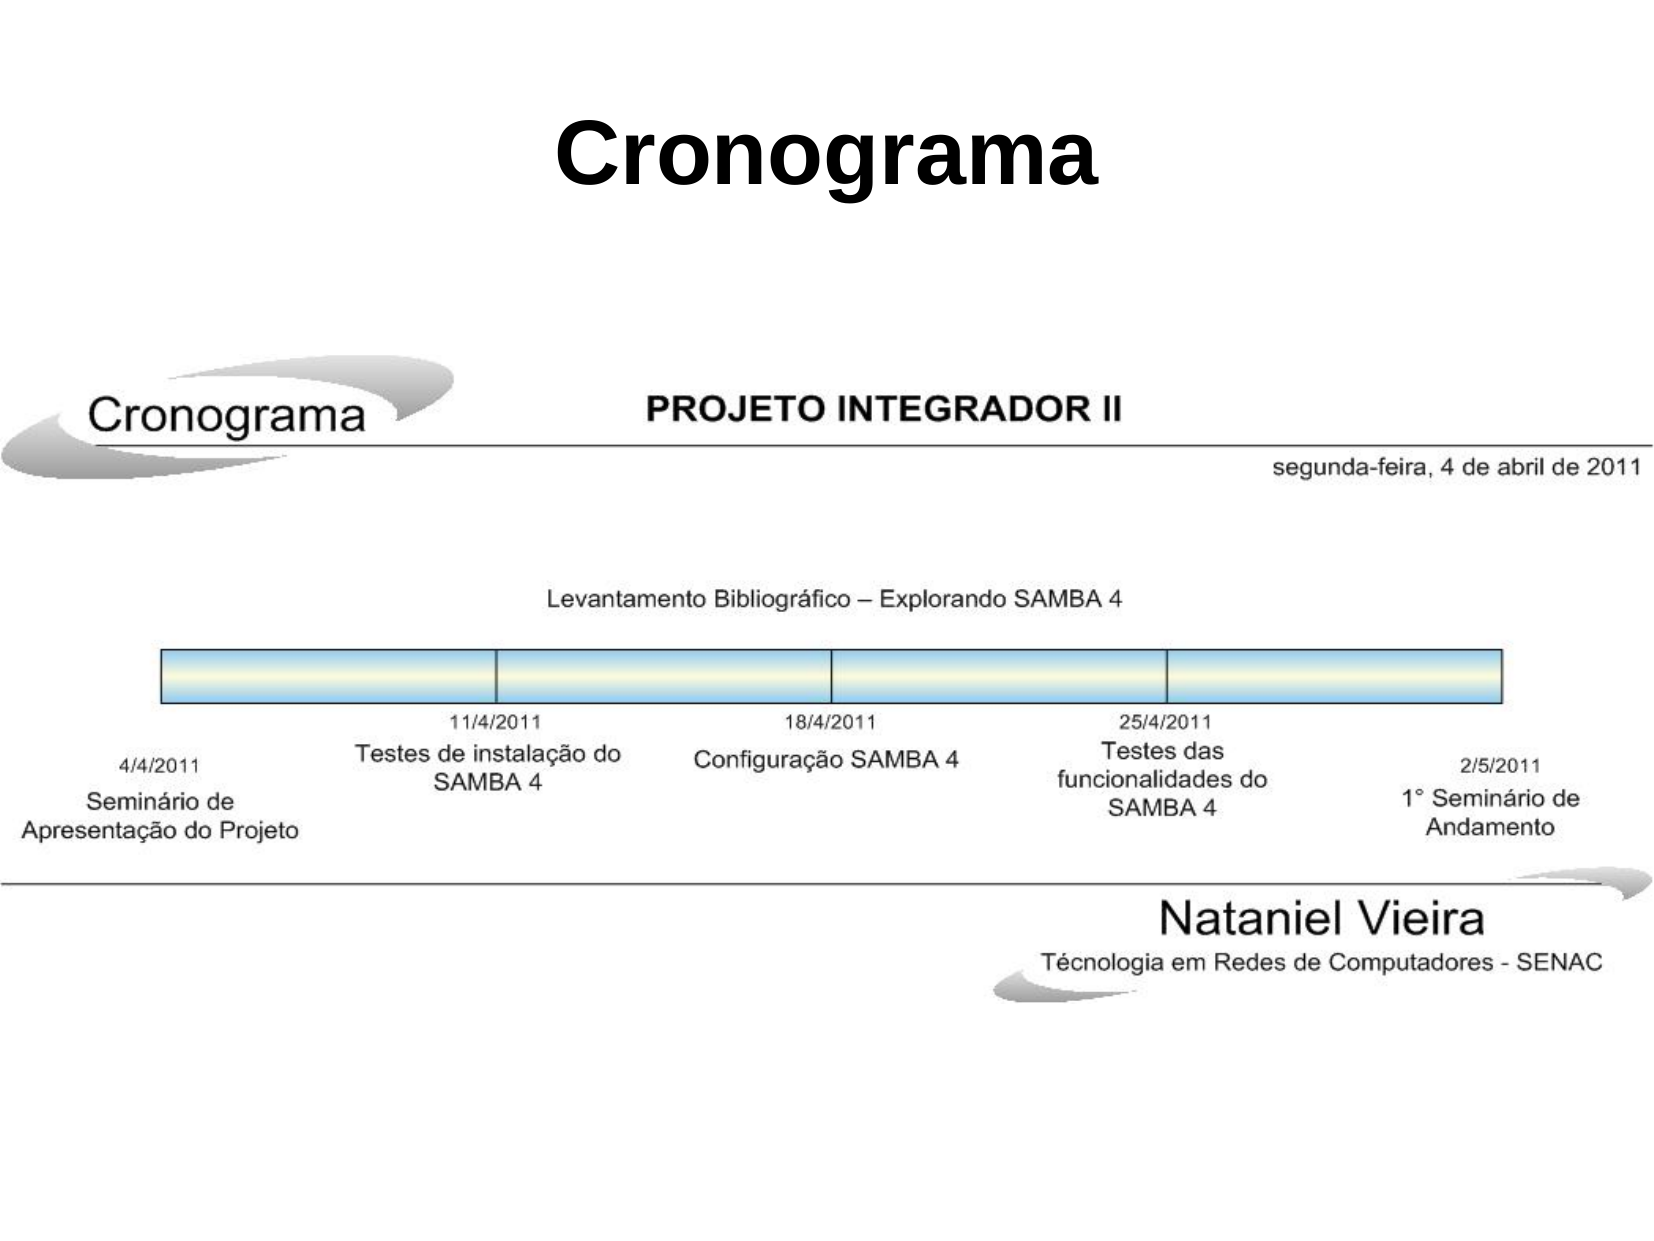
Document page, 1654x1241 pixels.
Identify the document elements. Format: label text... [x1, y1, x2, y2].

picture [0, 354, 1654, 1004]
title Cronograma [82, 56, 1571, 250]
